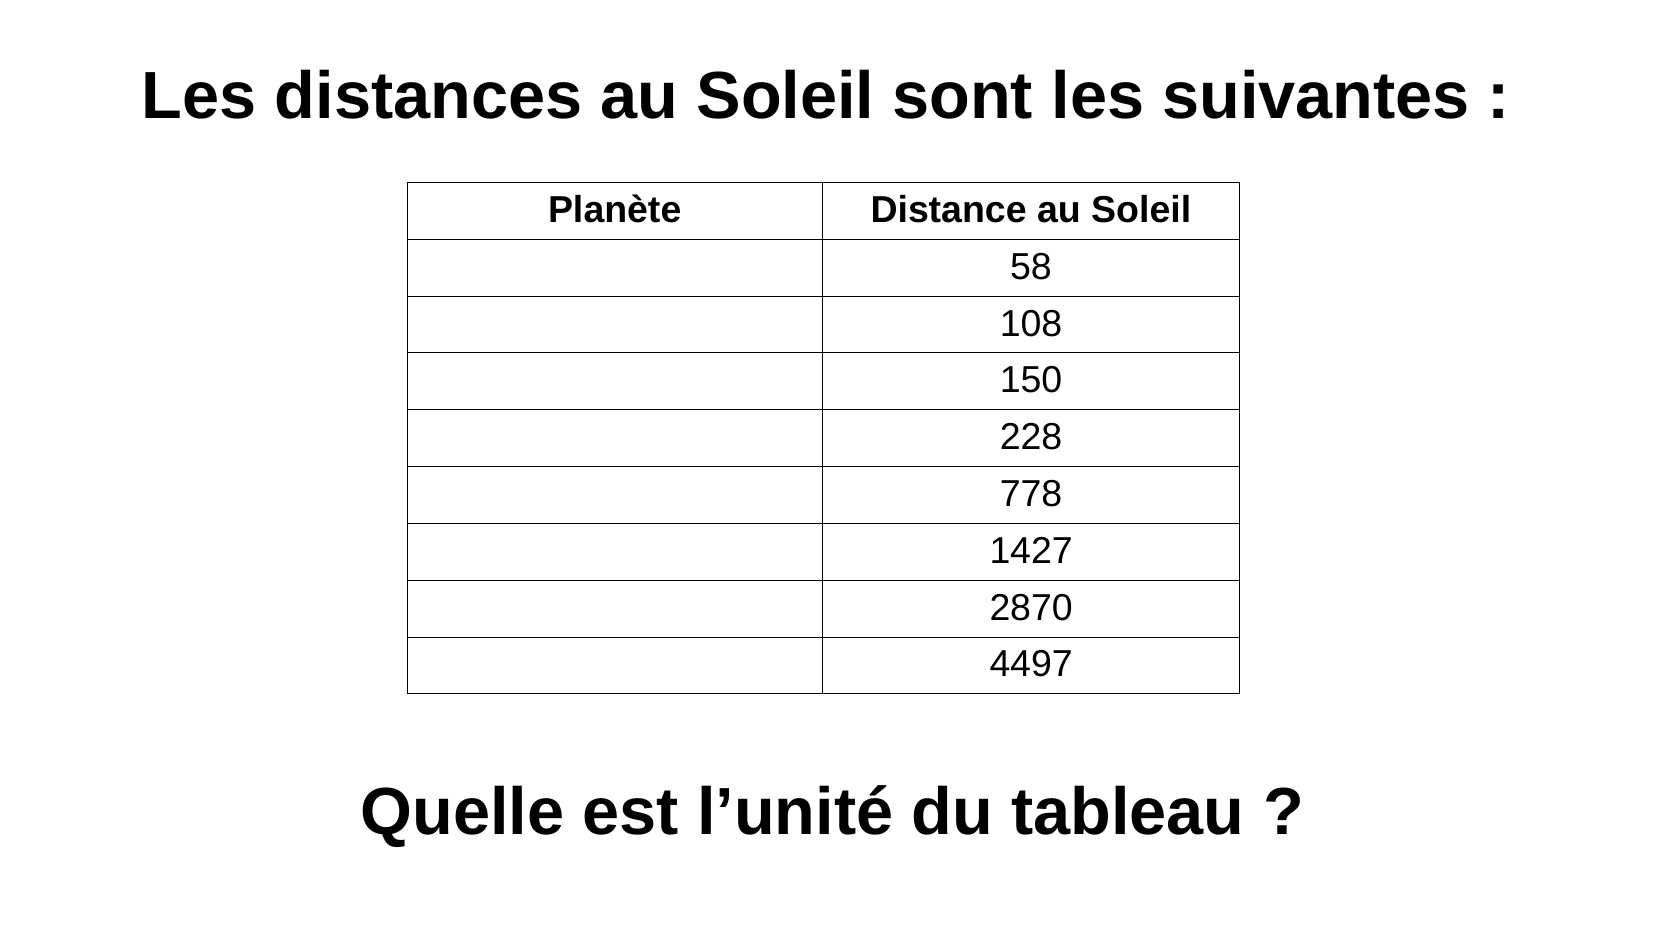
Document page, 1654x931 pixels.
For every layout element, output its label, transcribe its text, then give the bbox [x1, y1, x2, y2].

table_header Distance au Soleil [823, 183, 1239, 239]
table_cell 108 [823, 297, 1239, 352]
table_cell 778 [823, 467, 1239, 523]
table_cell 228 [823, 410, 1239, 466]
table_cell [408, 467, 822, 523]
table_cell [408, 240, 822, 296]
table_cell [408, 353, 822, 409]
text_box Quelle est l’unité du tableau ? [88, 766, 1577, 856]
table_cell 2870 [823, 581, 1239, 637]
table_cell 4497 [823, 638, 1239, 693]
table_header Planète [408, 183, 822, 239]
table_cell 1427 [823, 524, 1239, 580]
table_cell [408, 410, 822, 466]
table_cell [408, 524, 822, 580]
table_cell [408, 297, 822, 352]
table_cell 58 [823, 240, 1239, 296]
table_cell [408, 581, 822, 637]
table_cell 150 [823, 353, 1239, 409]
subtitle Les distances au Soleil sont les suivantes : [82, 58, 1571, 208]
table_cell [408, 638, 822, 693]
